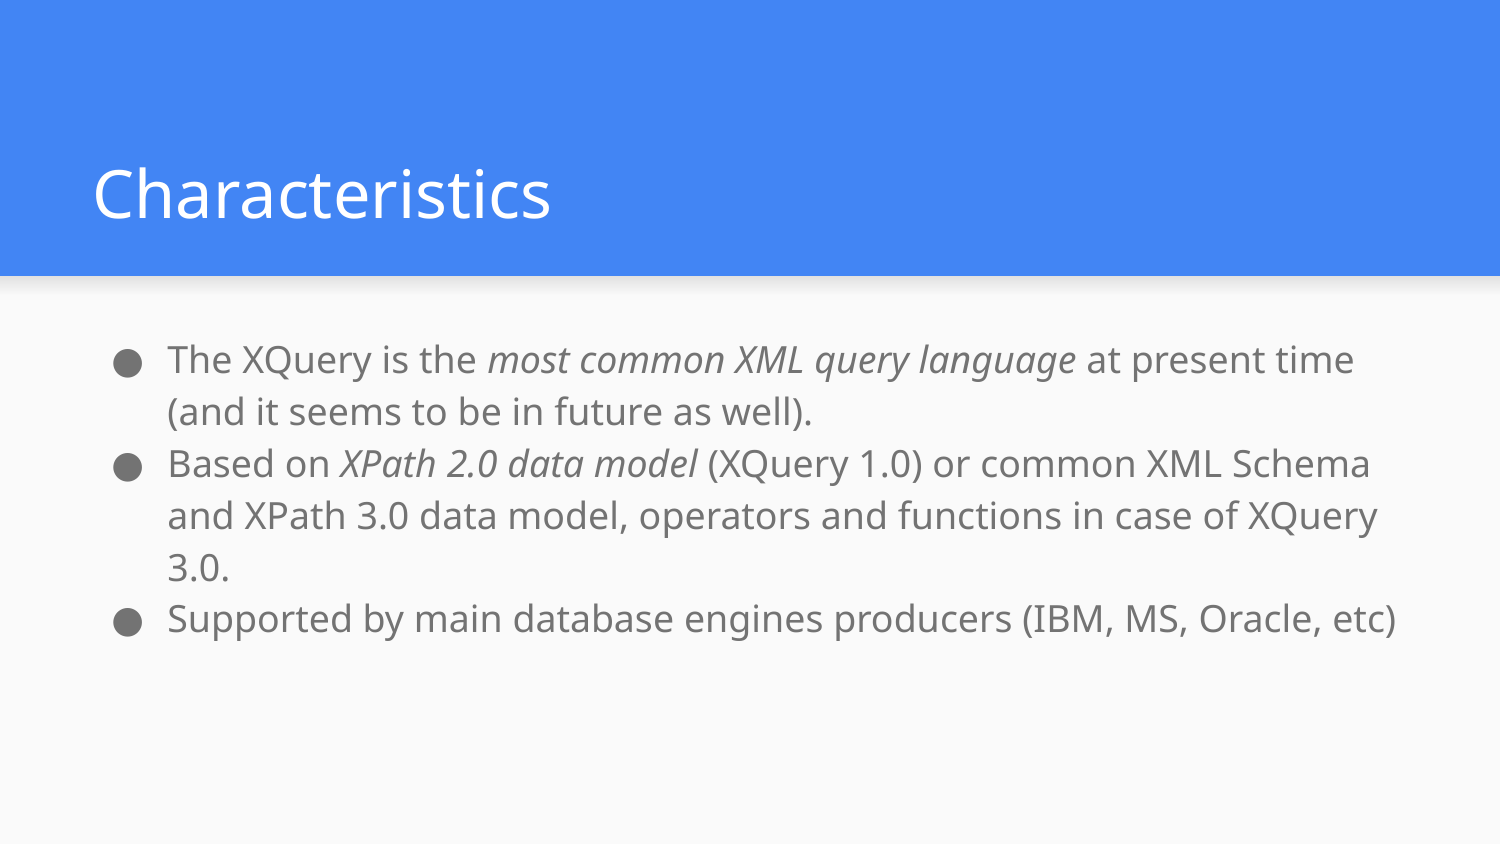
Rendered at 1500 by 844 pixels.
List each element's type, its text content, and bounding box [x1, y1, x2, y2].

list The XQuery is the most common XML query language at present time (and it seems to be in future as well). Based on XPath 2.0 data model (XQuery 1.0) or common XML Schema and XPath 3.0 data model, operators and functions in case of XQuery 3.0. Supported by main database engines producers (IBM, MS, Oracle, etc) [77, 314, 1427, 760]
title Characteristics [77, 121, 1427, 248]
